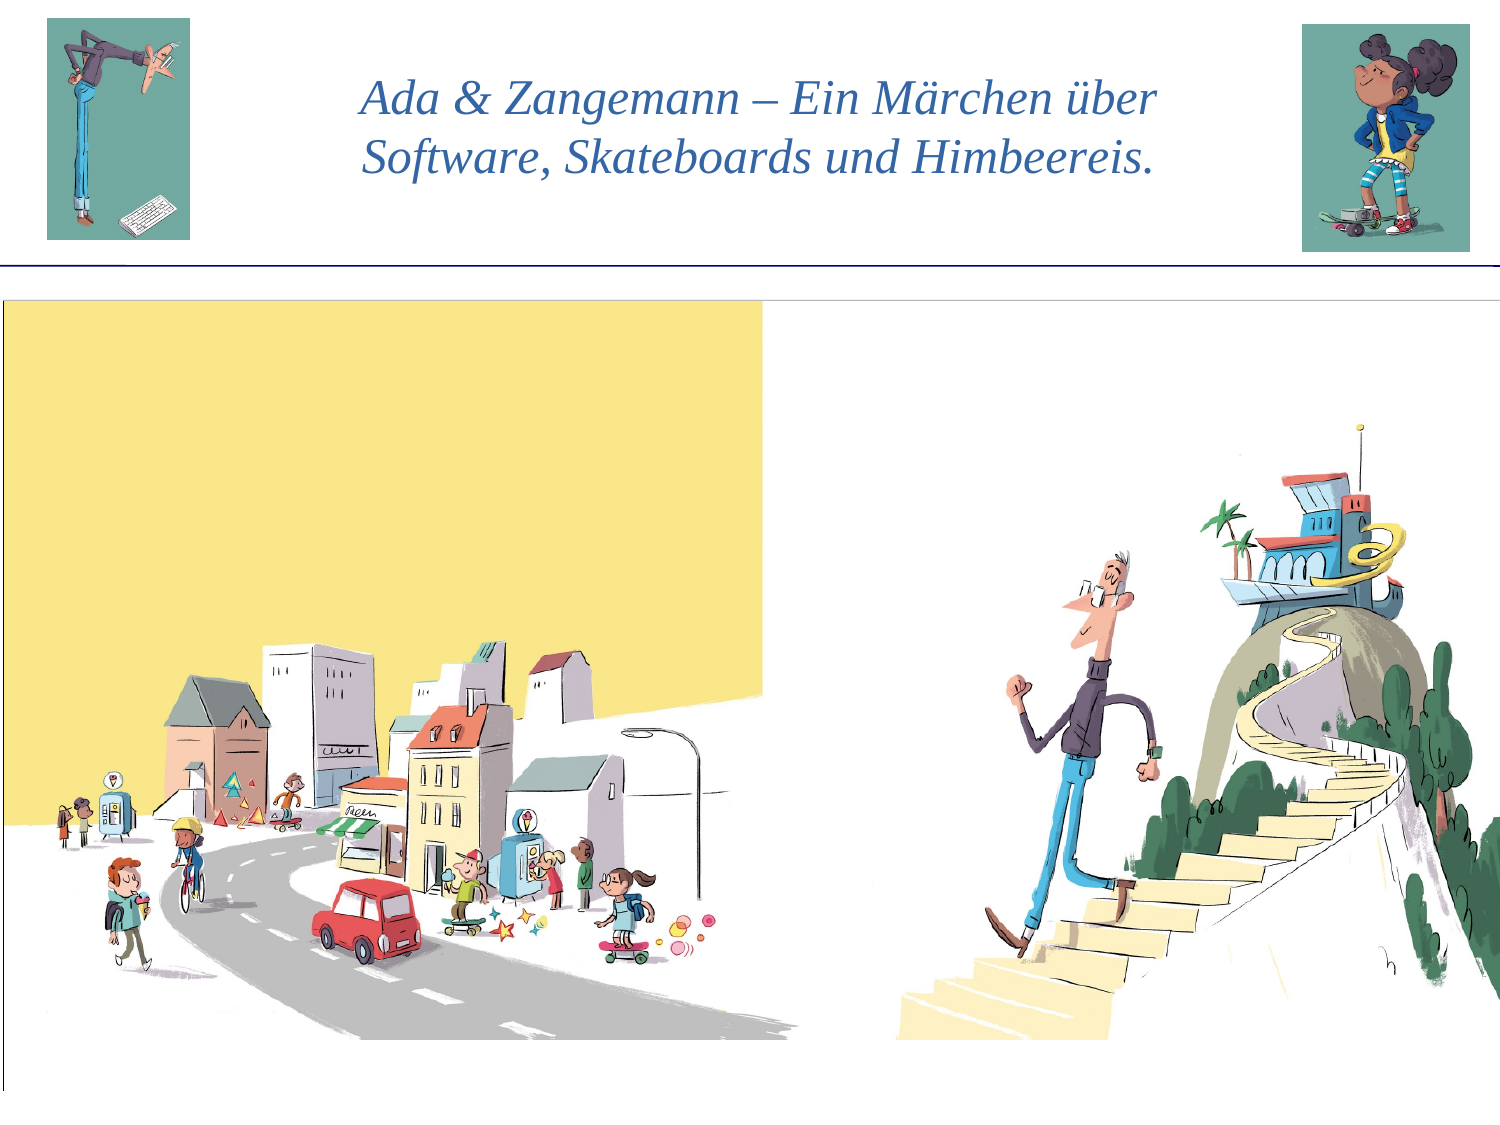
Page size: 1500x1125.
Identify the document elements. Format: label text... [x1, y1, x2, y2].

picture [47, 18, 190, 240]
picture [3, 299, 1500, 1092]
text_box Ada & Zangemann – Ein Märchen über Software, Skateboards und Himbeereis. [274, 59, 1244, 194]
picture [1302, 24, 1470, 252]
